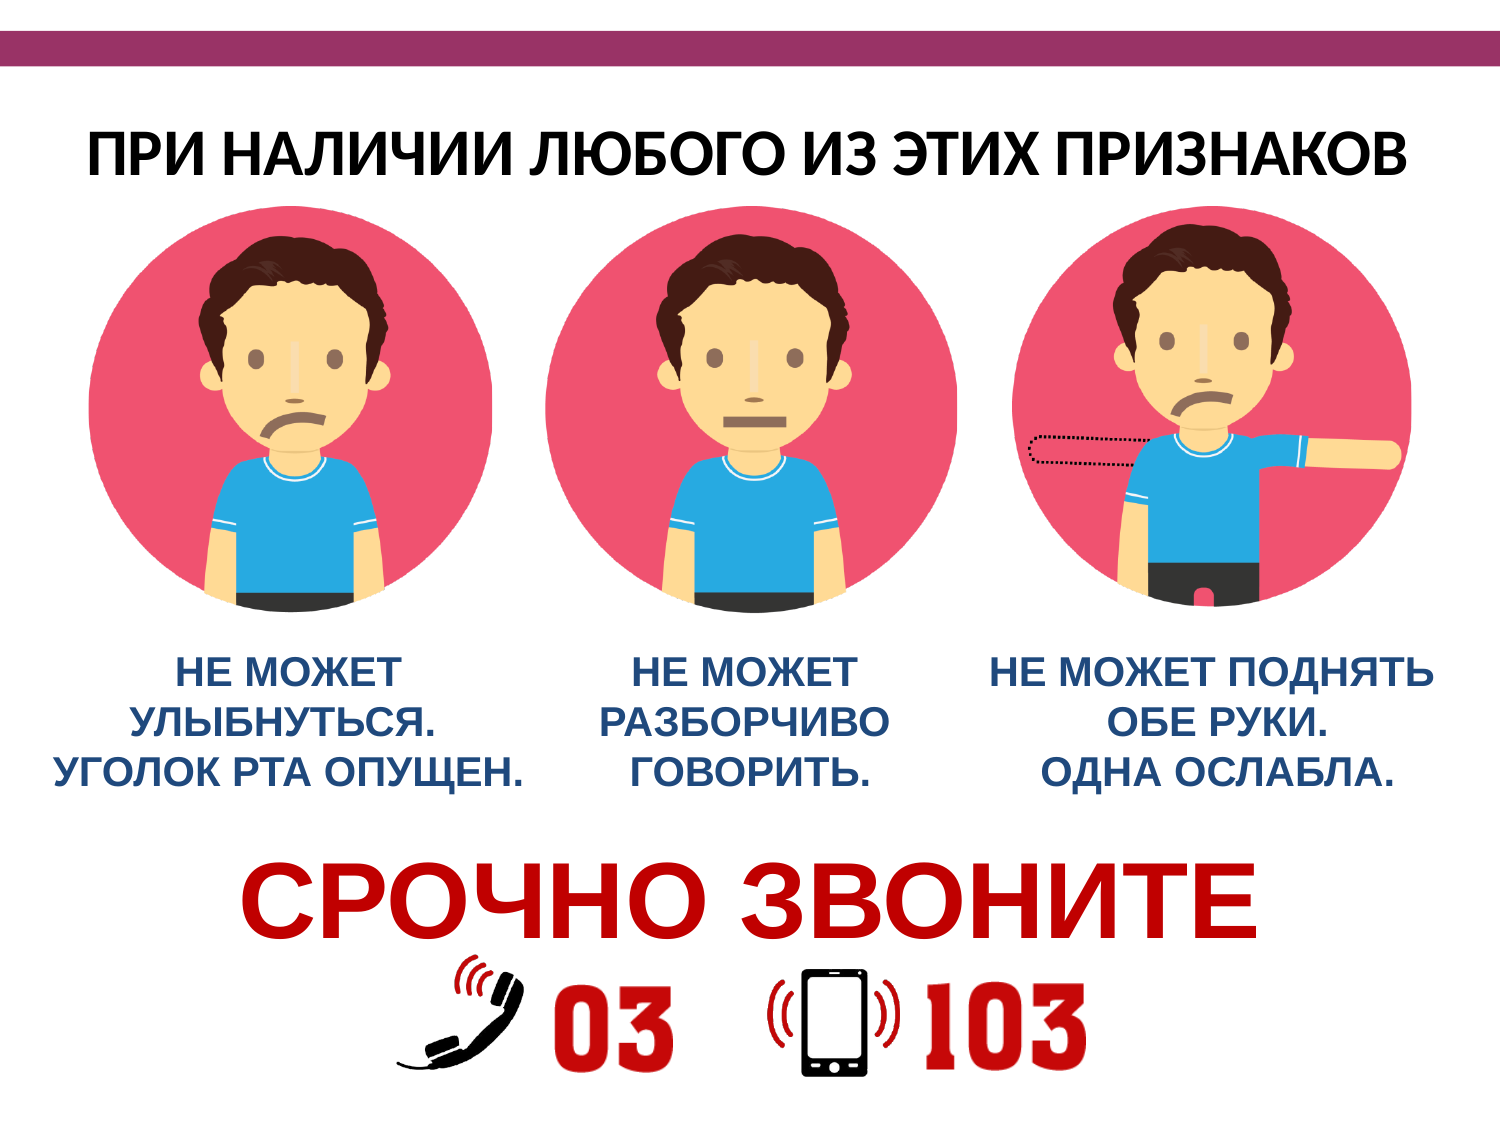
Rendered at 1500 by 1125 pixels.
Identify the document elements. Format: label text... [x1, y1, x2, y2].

picture [545, 206, 958, 620]
text_box [0, 30, 1500, 67]
text_box НЕ МОЖЕТ ПОДНЯТЬ ОБЕ РУКИ. ОДНА ОСЛАБЛА. [950, 637, 1485, 803]
picture [1012, 206, 1412, 620]
text_box ПРИ НАЛИЧИИ ЛЮБОГО ИЗ ЭТИХ ПРИЗНАКОВ [41, 101, 1471, 197]
picture [767, 968, 900, 1077]
text_box НЕ МОЖЕТ УЛЫБНУТЬСЯ. УГОЛОК РТА ОПУЩЕН. [21, 637, 483, 803]
picture [917, 981, 1086, 1071]
picture [554, 984, 673, 1073]
text_box СРОЧНО ЗВОНИТЕ [0, 822, 1500, 968]
picture [88, 206, 493, 620]
text_box НЕ МОЖЕТ РАЗБОРЧИВО ГОВОРИТЬ. [483, 637, 950, 803]
picture [395, 952, 524, 1070]
